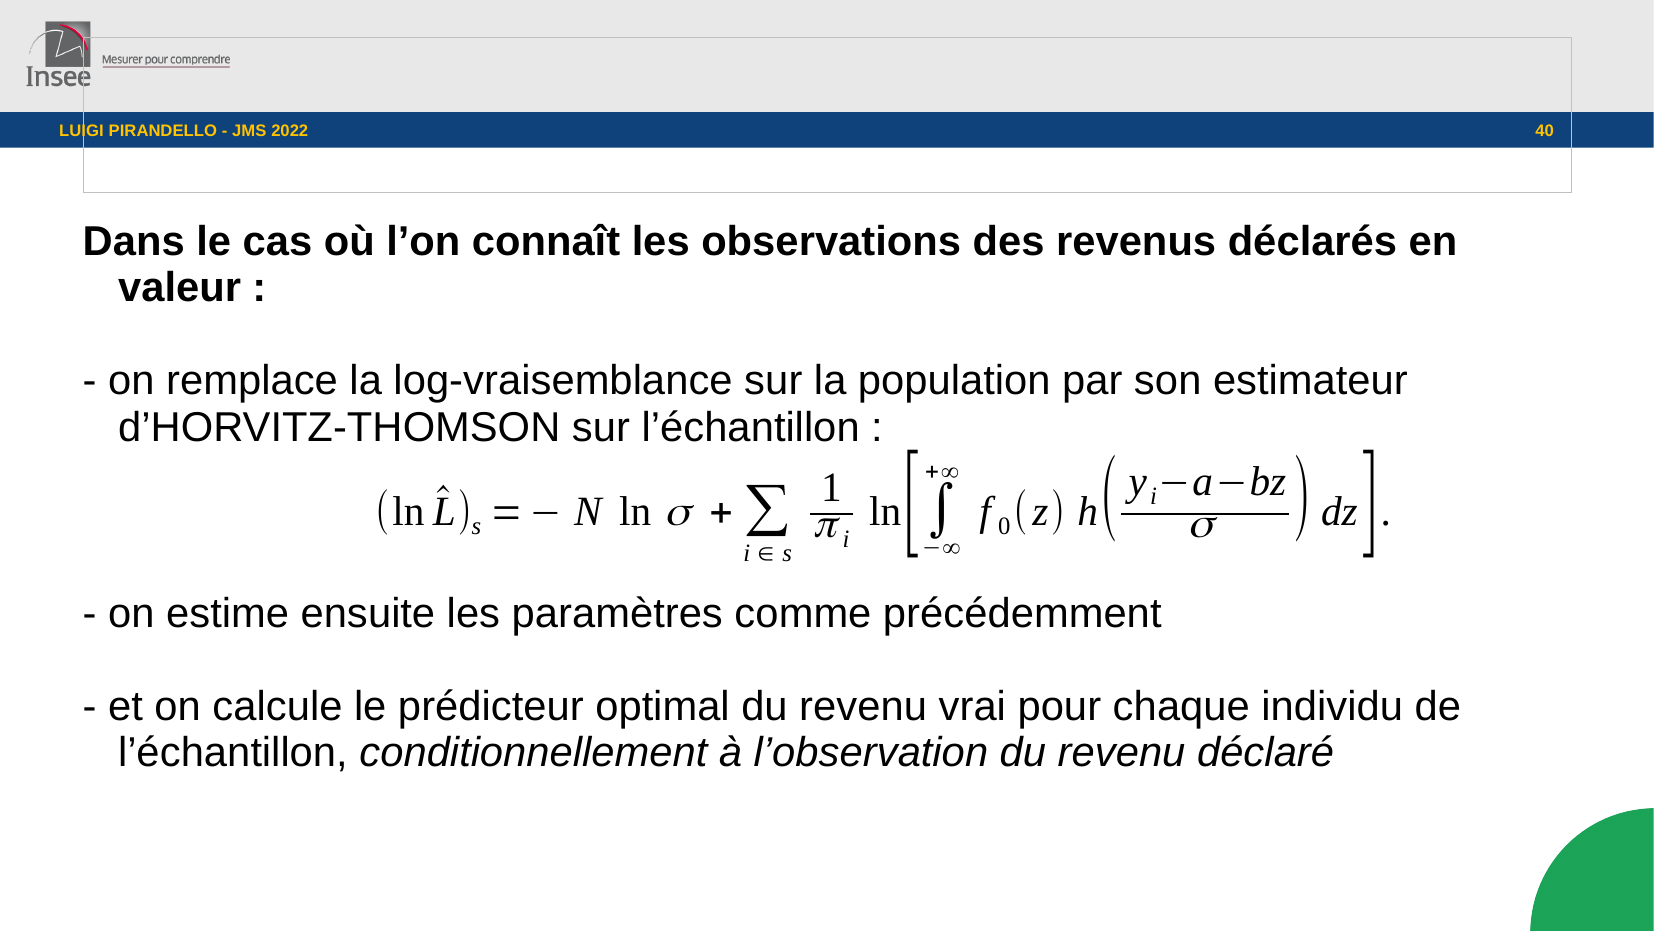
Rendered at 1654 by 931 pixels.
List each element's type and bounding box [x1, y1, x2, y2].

picture [23, 0, 230, 89]
picture [84, 38, 230, 89]
chart [369, 448, 1398, 567]
picture [1530, 808, 1654, 931]
